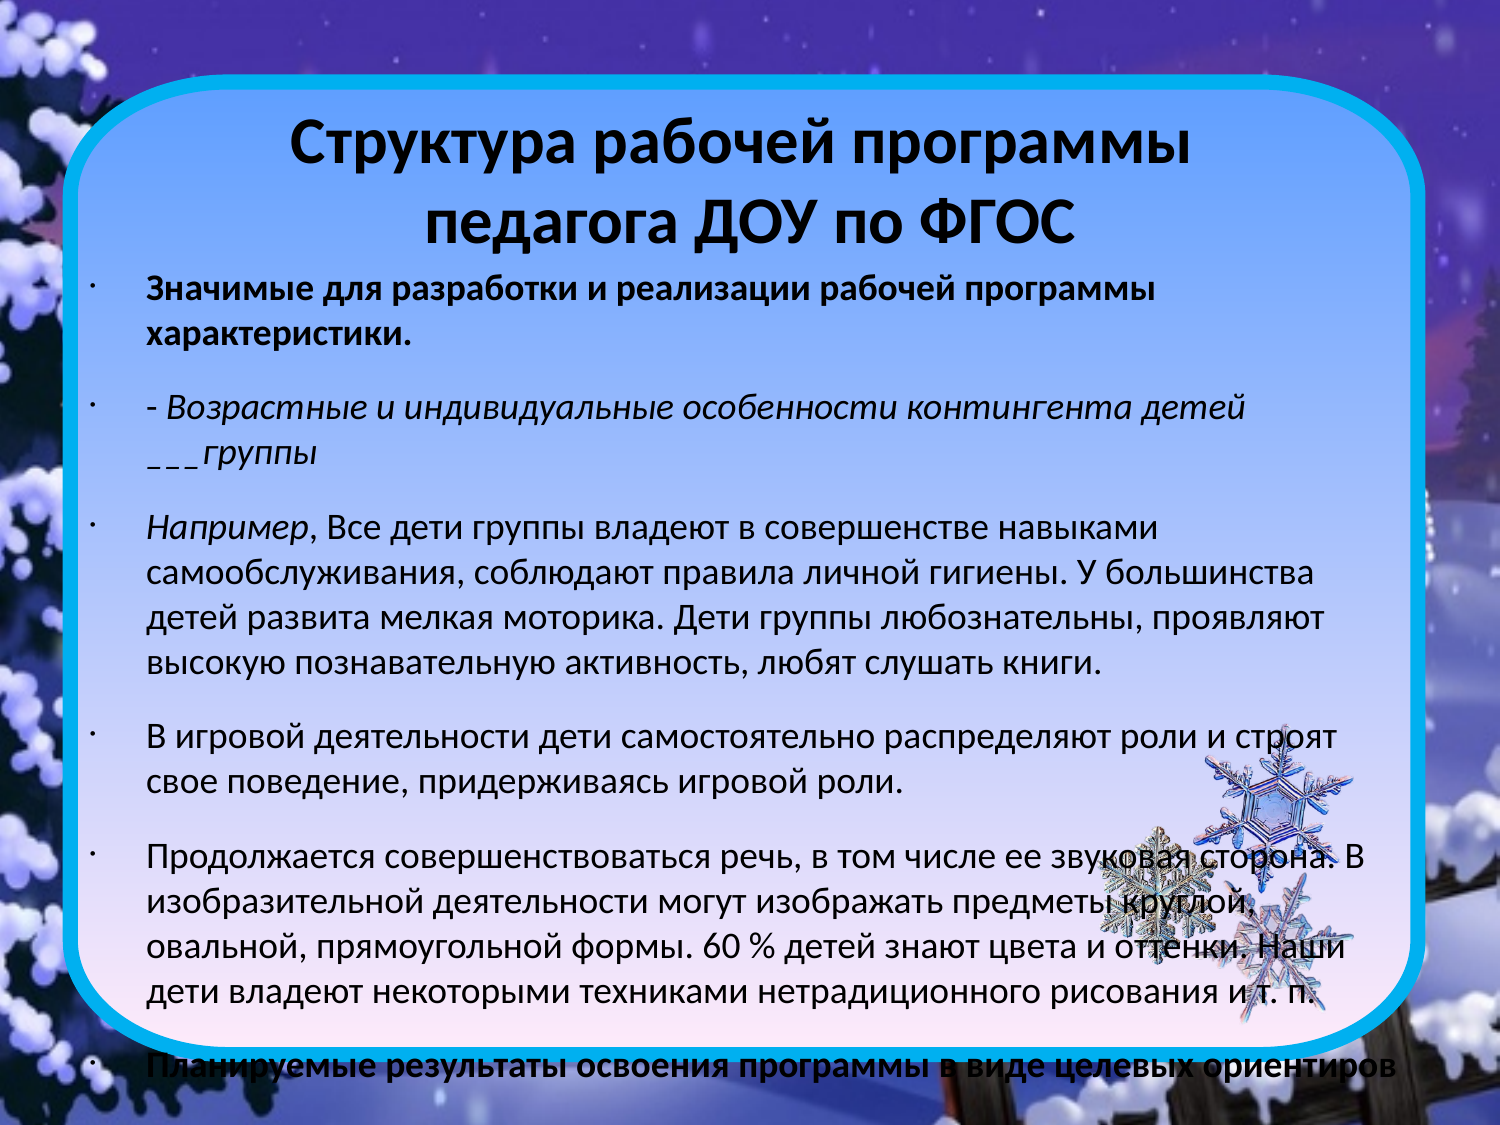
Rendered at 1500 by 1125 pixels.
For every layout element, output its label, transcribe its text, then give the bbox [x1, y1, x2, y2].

title Структура рабочей программы педагога ДОУ по ФГОС [75, 90, 1425, 255]
list Значимые для разработки и реализации рабочей программы характеристики. - Возрастные и индивидуальные особенности контингента детей ___группы Например, Все дети группы владеют в совершенстве навыками самообслуживания, соблюдают правила личной гигиены. У большинства детей развита мелкая моторика. Дети группы любознательны, проявляют высокую познавательную активность, любят слушать книги. В игровой деятельности дети самостоятельно распределяют роли и строят свое поведение, придерживаясь игровой роли. Продолжается совершенствоваться речь, в том числе ее звуковая сторона. В изобразительной деятельности могут изображать предметы круглой, овальной, прямоугольной формы. 60 % детей знают цвета и оттенки. Наши дети владеют некоторыми техниками нетрадиционного рисования и т. п. Планируемые результаты освоения программы в виде целевых ориентиров [75, 255, 1425, 1047]
picture [0, 0, 1500, 1125]
